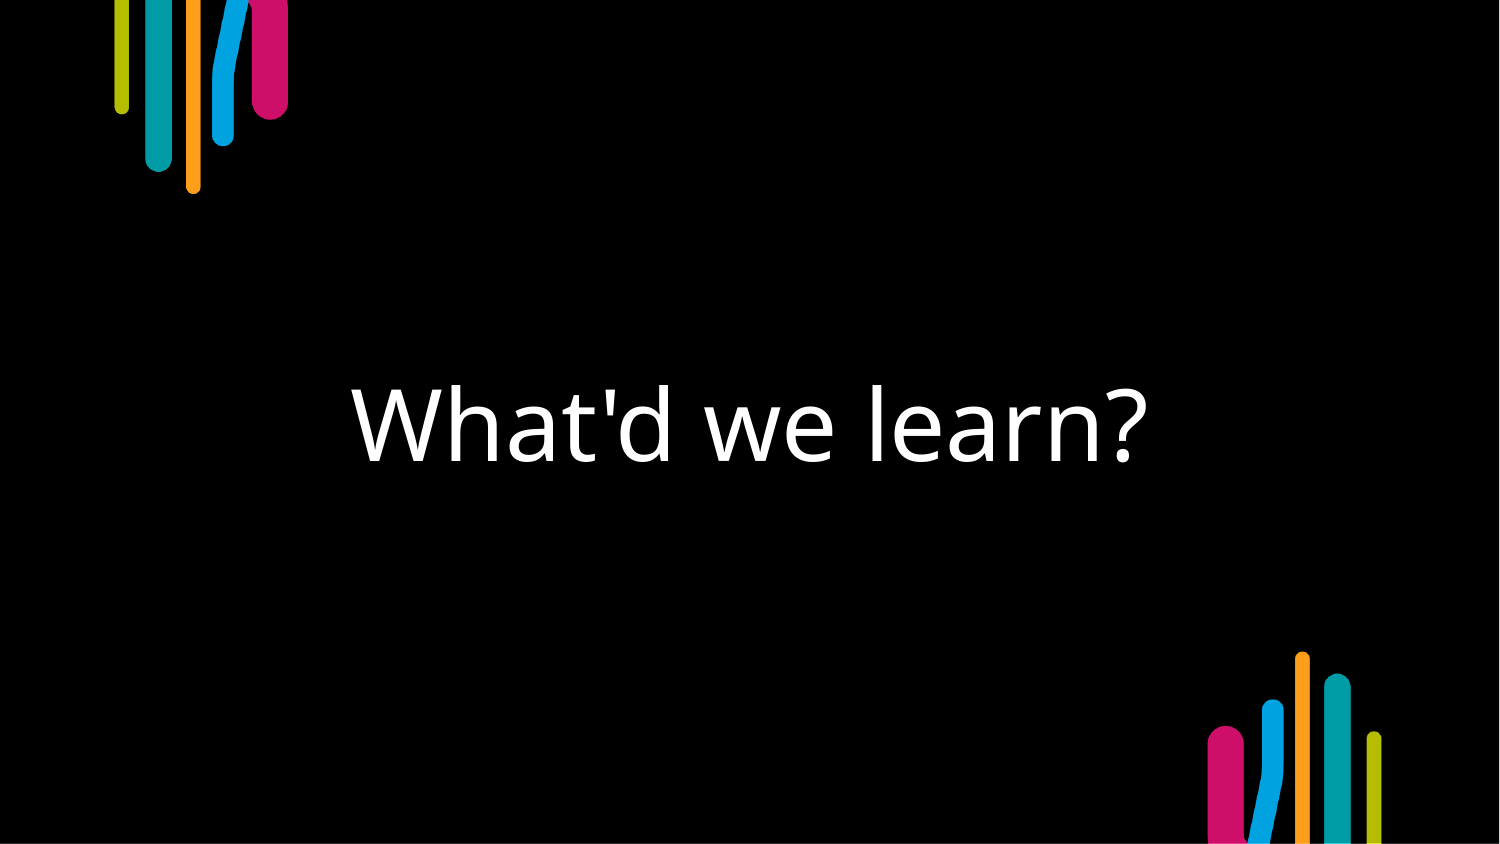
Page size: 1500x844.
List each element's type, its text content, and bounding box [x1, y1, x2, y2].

title What'd we learn? [51, 352, 1449, 491]
picture [0, 0, 1500, 844]
